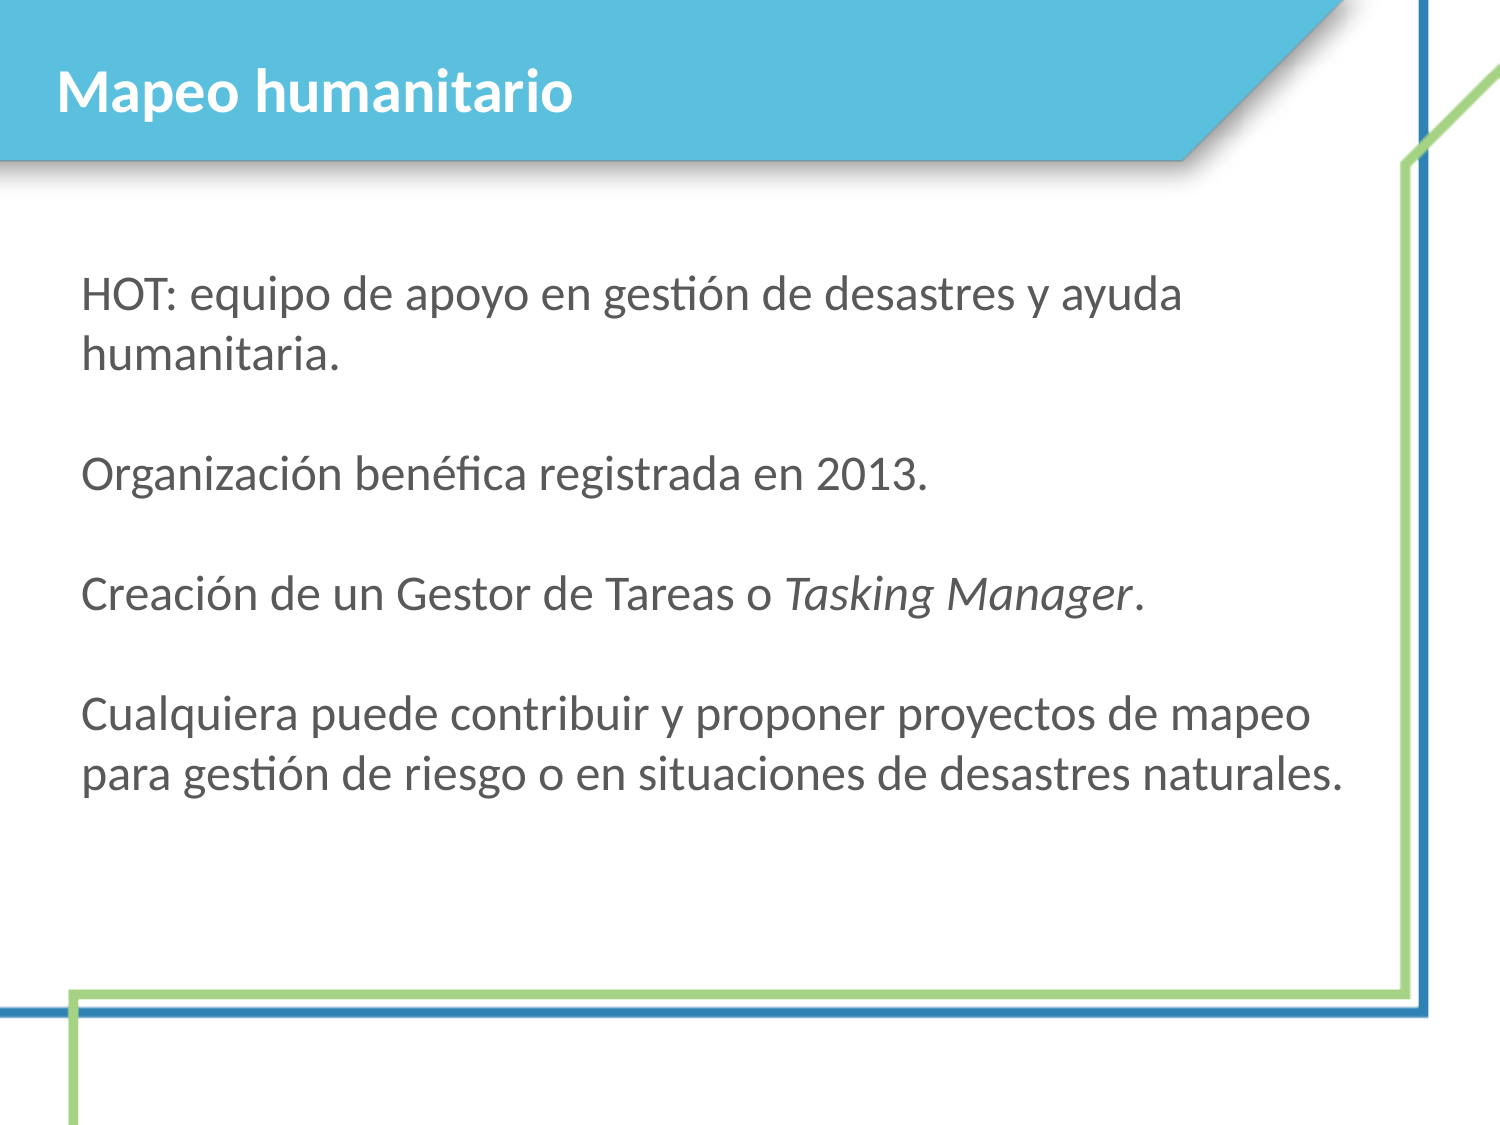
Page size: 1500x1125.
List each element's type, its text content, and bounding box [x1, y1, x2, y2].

picture [0, 0, 1500, 1125]
text_box HOT: equipo de apoyo en gestión de desastres y ayuda humanitaria. Organización benéfica registrada en 2013. Creación de un Gestor de Tareas o Tasking Manager. Cualquiera puede contribuir y proponer proyectos de mapeo para gestión de riesgo o en situaciones de desastres naturales. [66, 252, 1371, 808]
text_box Mapeo humanitario [41, 42, 1164, 133]
